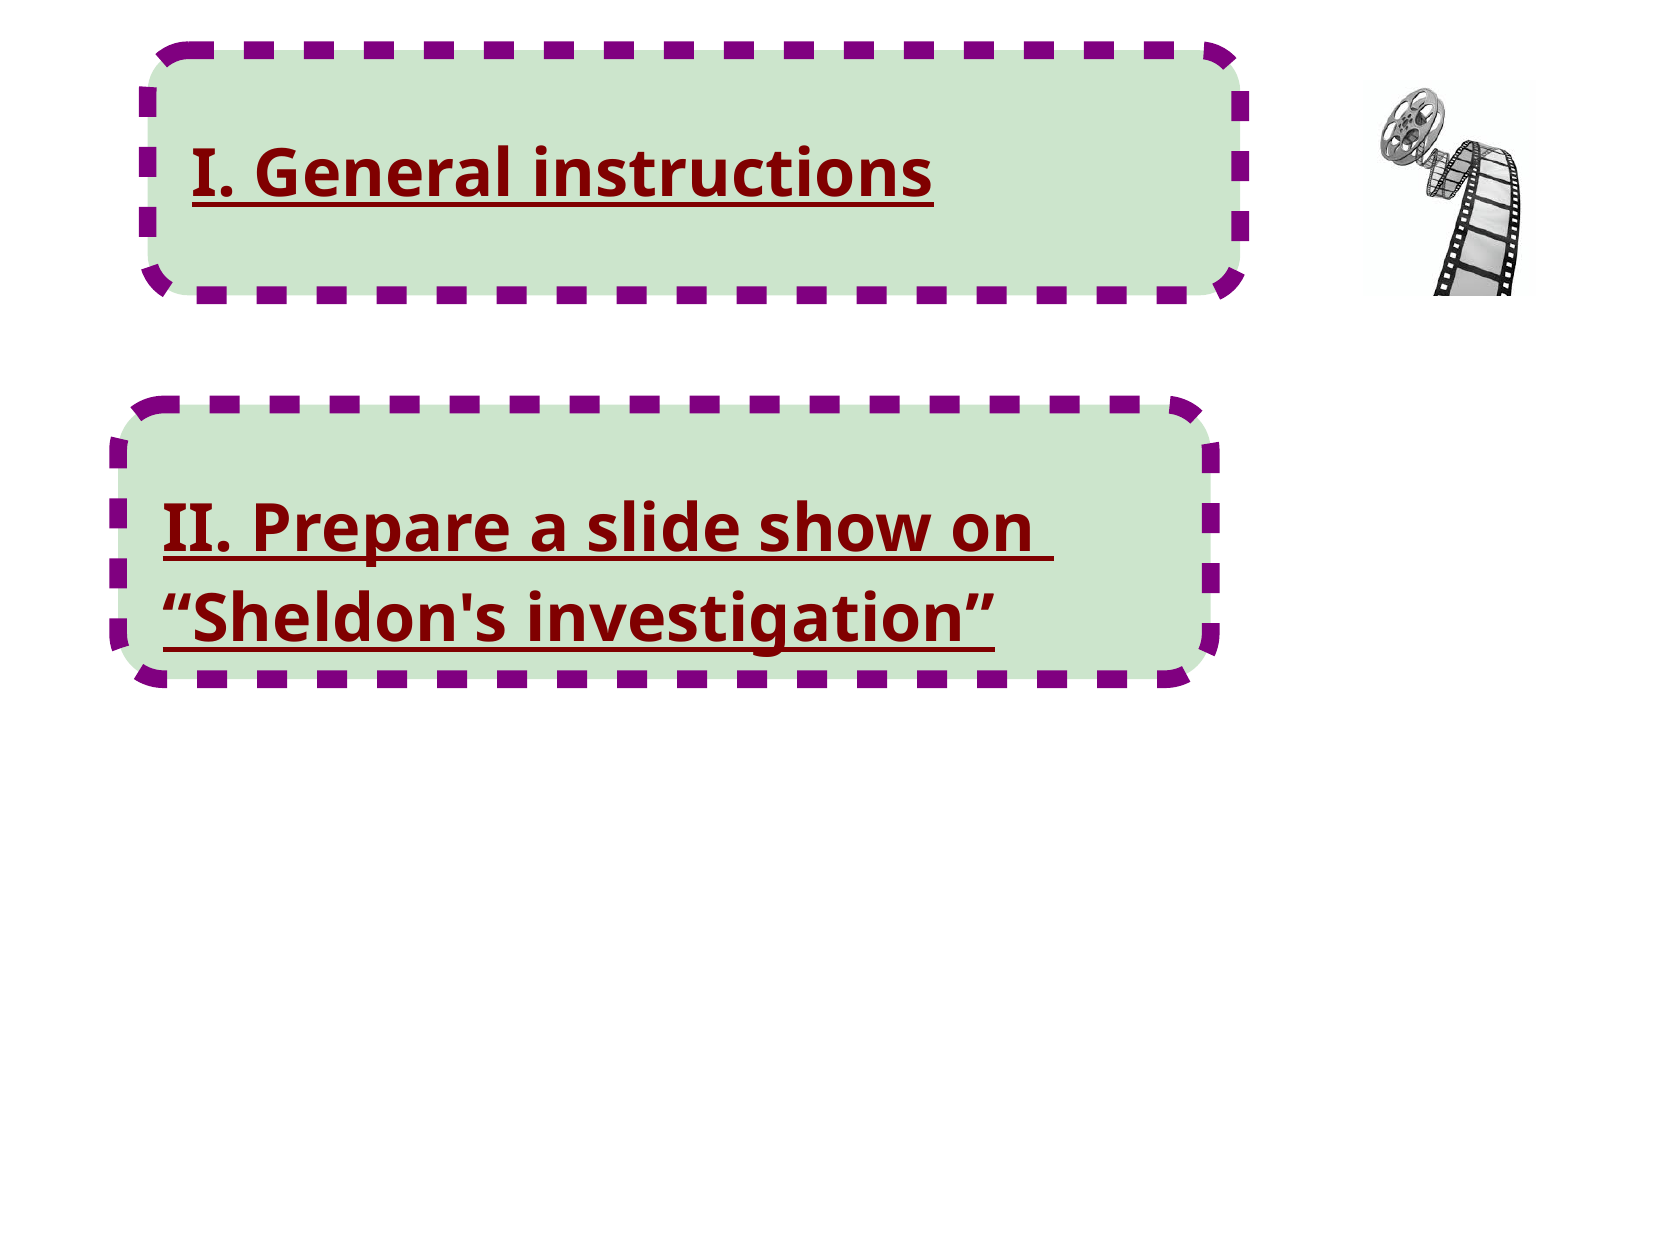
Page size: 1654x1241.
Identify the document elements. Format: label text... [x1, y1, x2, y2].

text_box II. Prepare a slide show on “Sheldon's investigation” [147, 472, 1300, 659]
text_box [147, 50, 1241, 296]
text_box I. General instructions [177, 118, 1270, 219]
picture [1363, 80, 1536, 296]
text_box [118, 404, 1211, 680]
